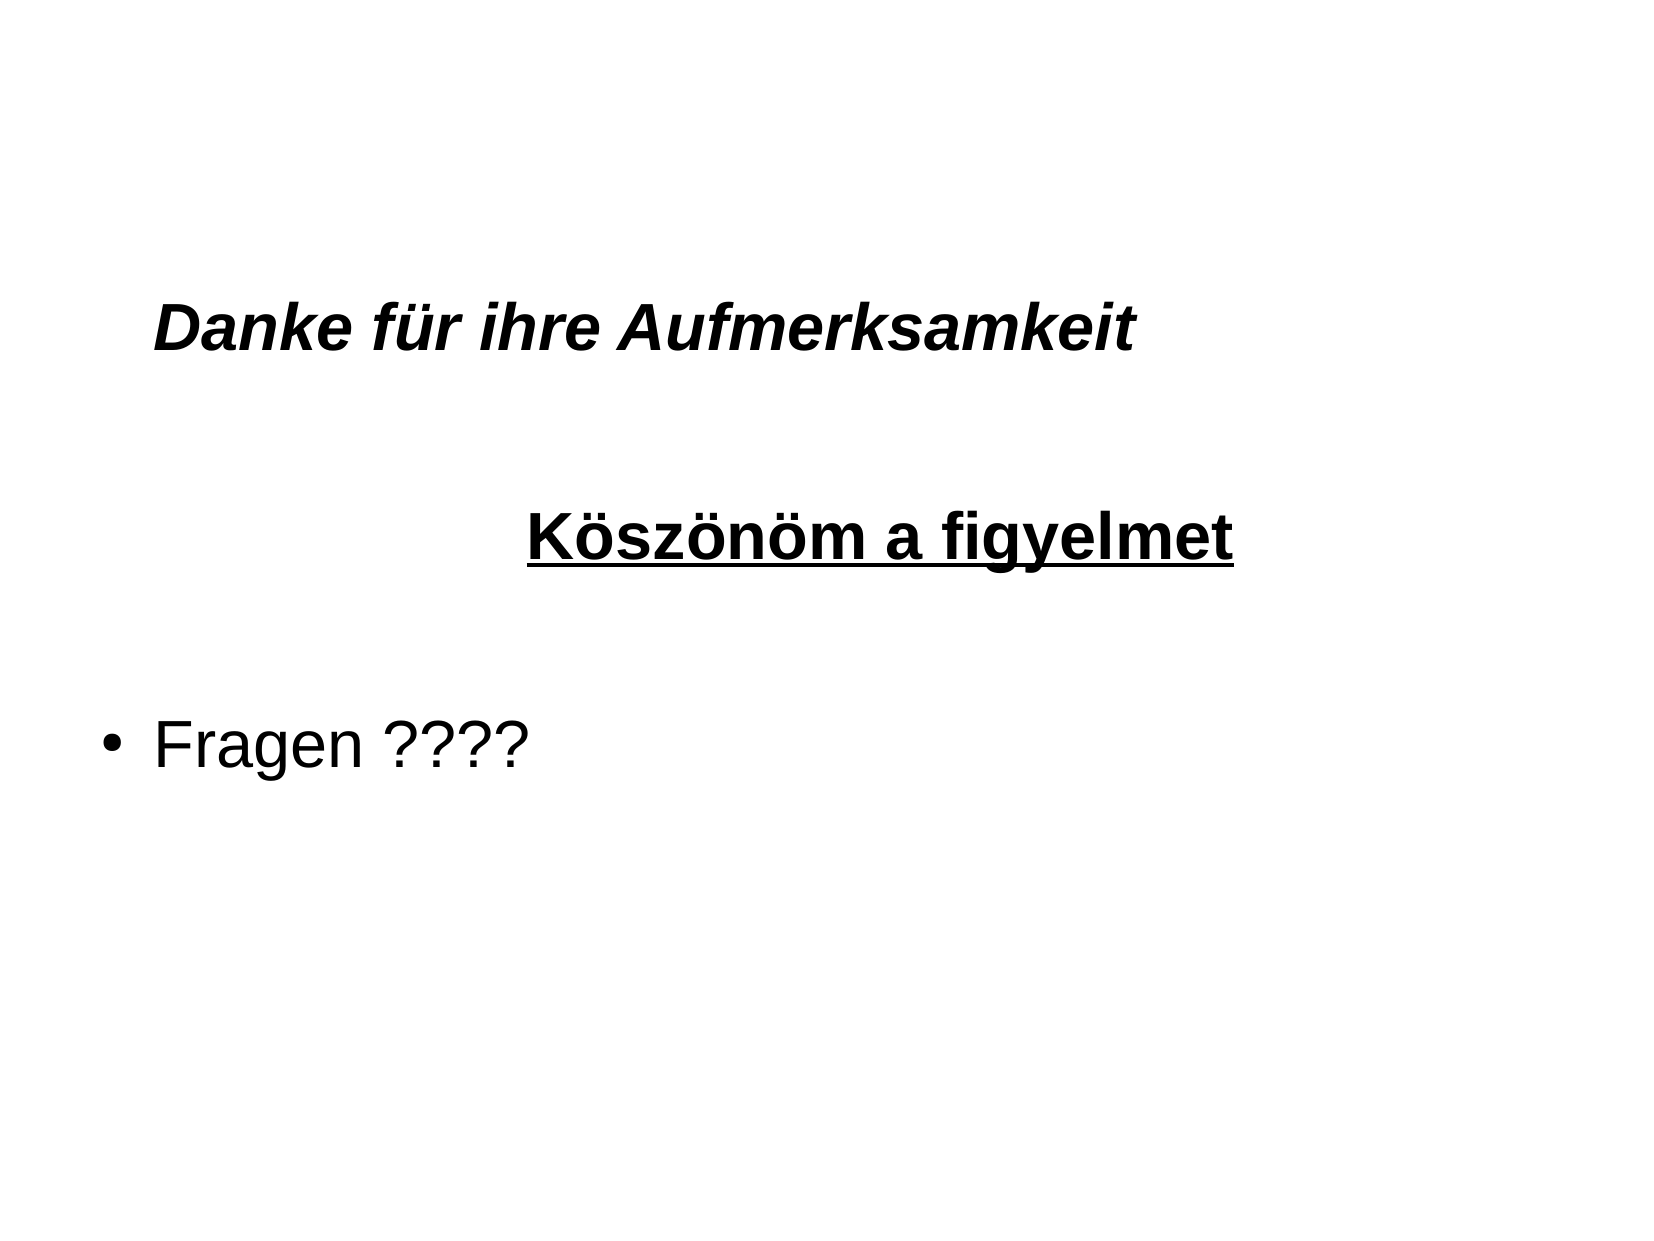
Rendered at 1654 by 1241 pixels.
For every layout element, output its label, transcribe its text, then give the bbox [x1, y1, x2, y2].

list Danke für ihre Aufmerksamkeit Köszönöm a figyelmet Fragen ???? [82, 290, 1571, 1109]
